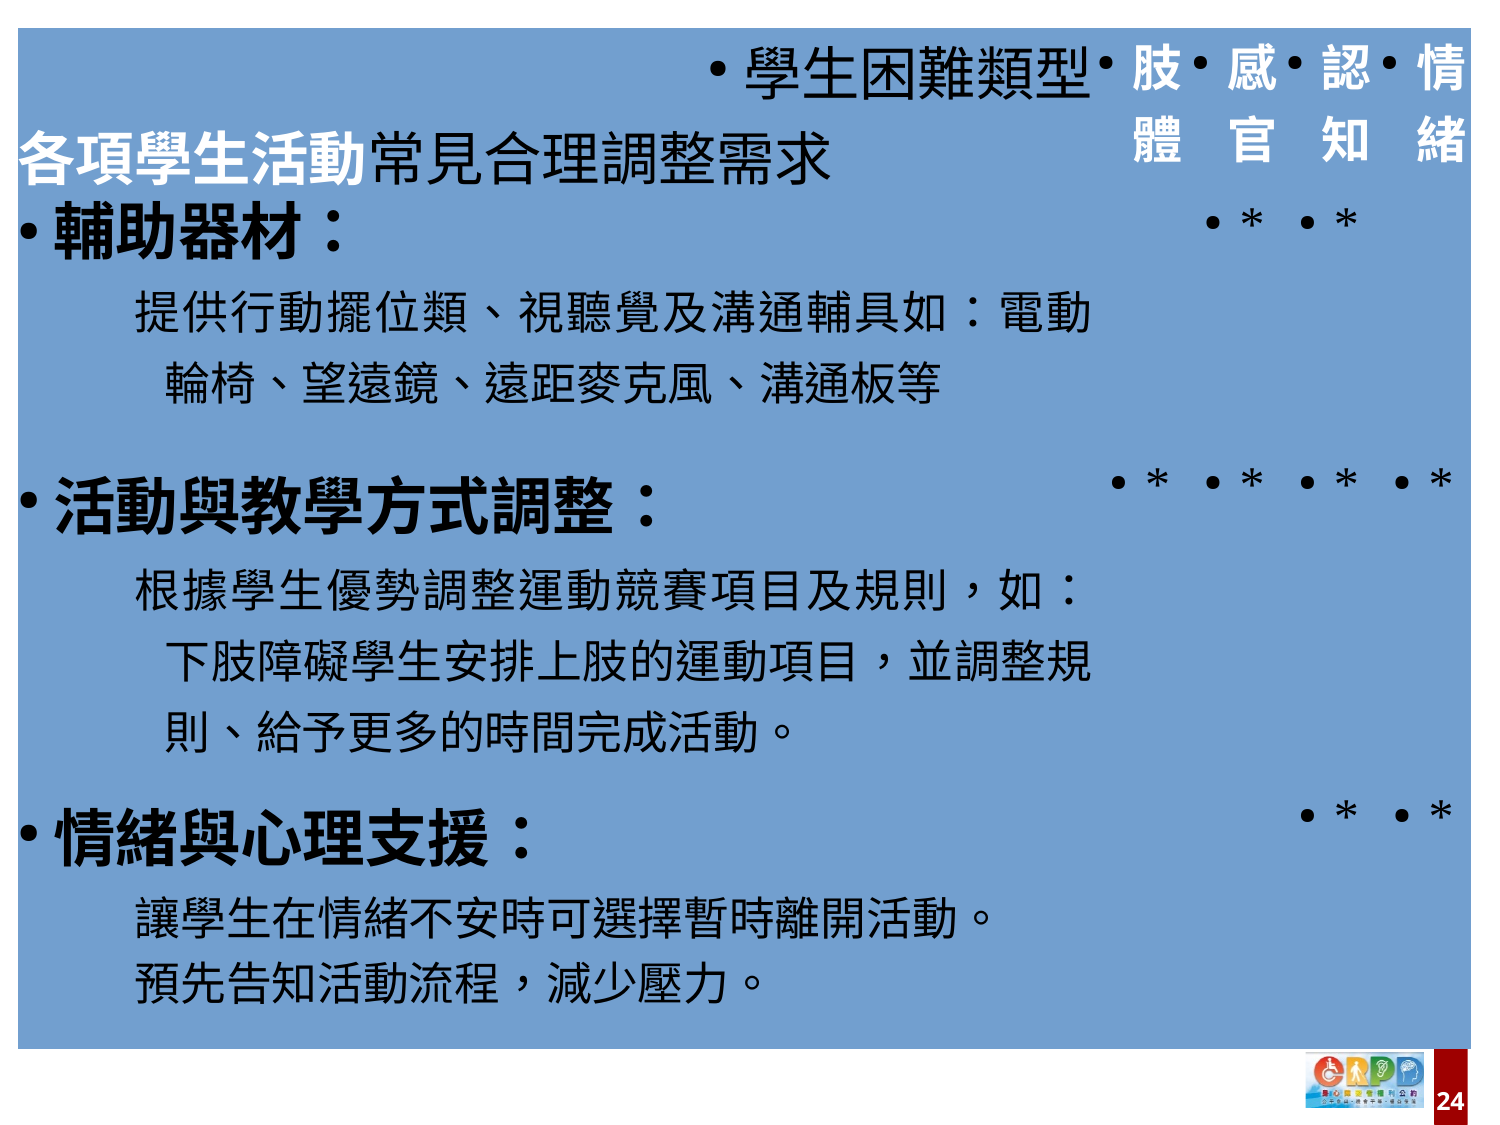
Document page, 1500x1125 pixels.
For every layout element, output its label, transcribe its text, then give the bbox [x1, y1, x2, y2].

table_header 情緒 [1376, 28, 1471, 197]
table_cell * [1282, 789, 1376, 1049]
table_cell 輔助器材： 提供行動擺位類、視聽覺及溝通輔具如：電動輪椅、望遠鏡、遠距麥克風、溝通板等 [18, 197, 1093, 457]
table_header 感官 [1187, 28, 1282, 197]
table_cell * [1376, 457, 1471, 789]
table_cell 情緒與心理支援： 讓學生在情緒不安時可選擇暫時離開活動。 預先告知活動流程，減少壓力。 [18, 789, 1093, 1049]
table_header 認知 [1282, 28, 1376, 197]
table_cell * [1376, 789, 1471, 1049]
table_cell * [1093, 457, 1187, 789]
table_cell [1376, 197, 1471, 457]
table_header 學生困難類型 各項學生活動常見合理調整需求 [18, 28, 1093, 197]
table_cell [1093, 789, 1187, 1049]
table_cell * [1187, 197, 1282, 457]
table_cell [1093, 197, 1187, 457]
table_cell * [1282, 197, 1376, 457]
text_box 24 [1416, 1076, 1485, 1125]
table_cell 活動與教學方式調整： 根據學生優勢調整運動競賽項目及規則，如：下肢障礙學生安排上肢的運動項目，並調整規則、給予更多的時間完成活動。 [18, 457, 1093, 789]
table_header 肢體 [1093, 28, 1187, 197]
table_cell [1187, 789, 1282, 1049]
table_cell * [1187, 457, 1282, 789]
table_cell * [1282, 457, 1376, 789]
